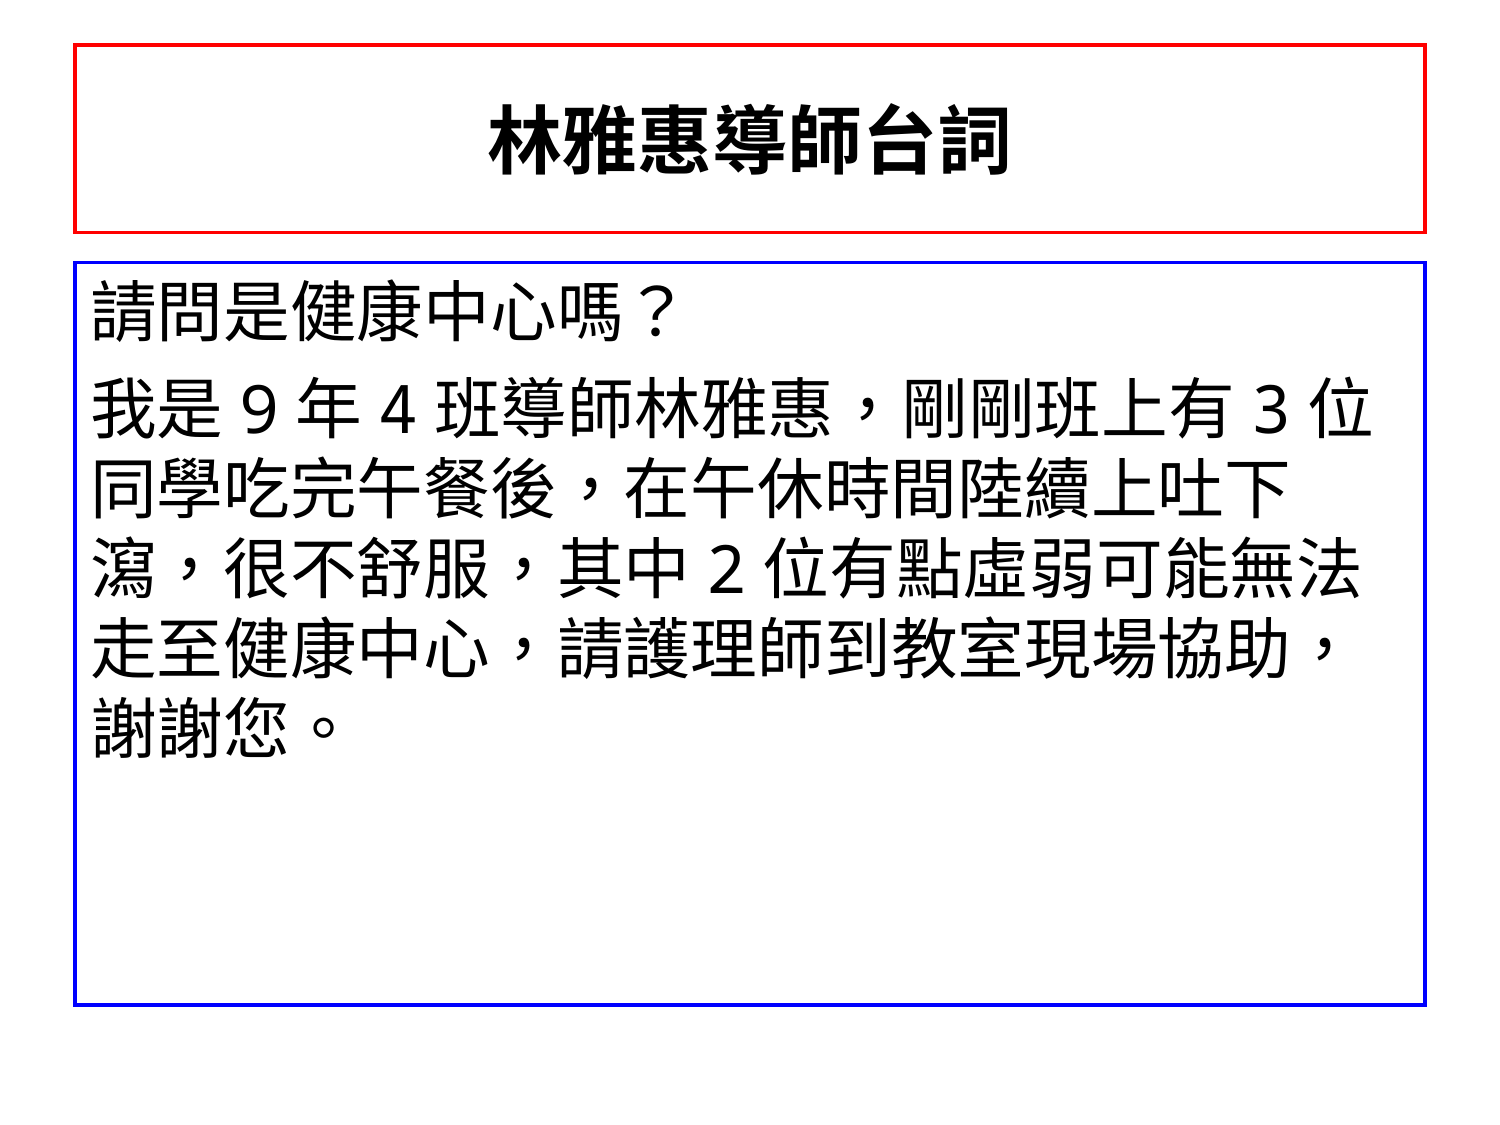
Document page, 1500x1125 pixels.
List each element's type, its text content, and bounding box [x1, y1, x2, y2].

list 請問是健康中心嗎？ 我是9年4班導師林雅惠，剛剛班上有3位同學吃完午餐後，在午休時間陸續上吐下瀉，很不舒服，其中2位有點虛弱可能無法走至健康中心，請護理師到教室現場協助，謝謝您。 [75, 262, 1426, 1005]
title 林雅惠導師台詞 [75, 45, 1426, 233]
